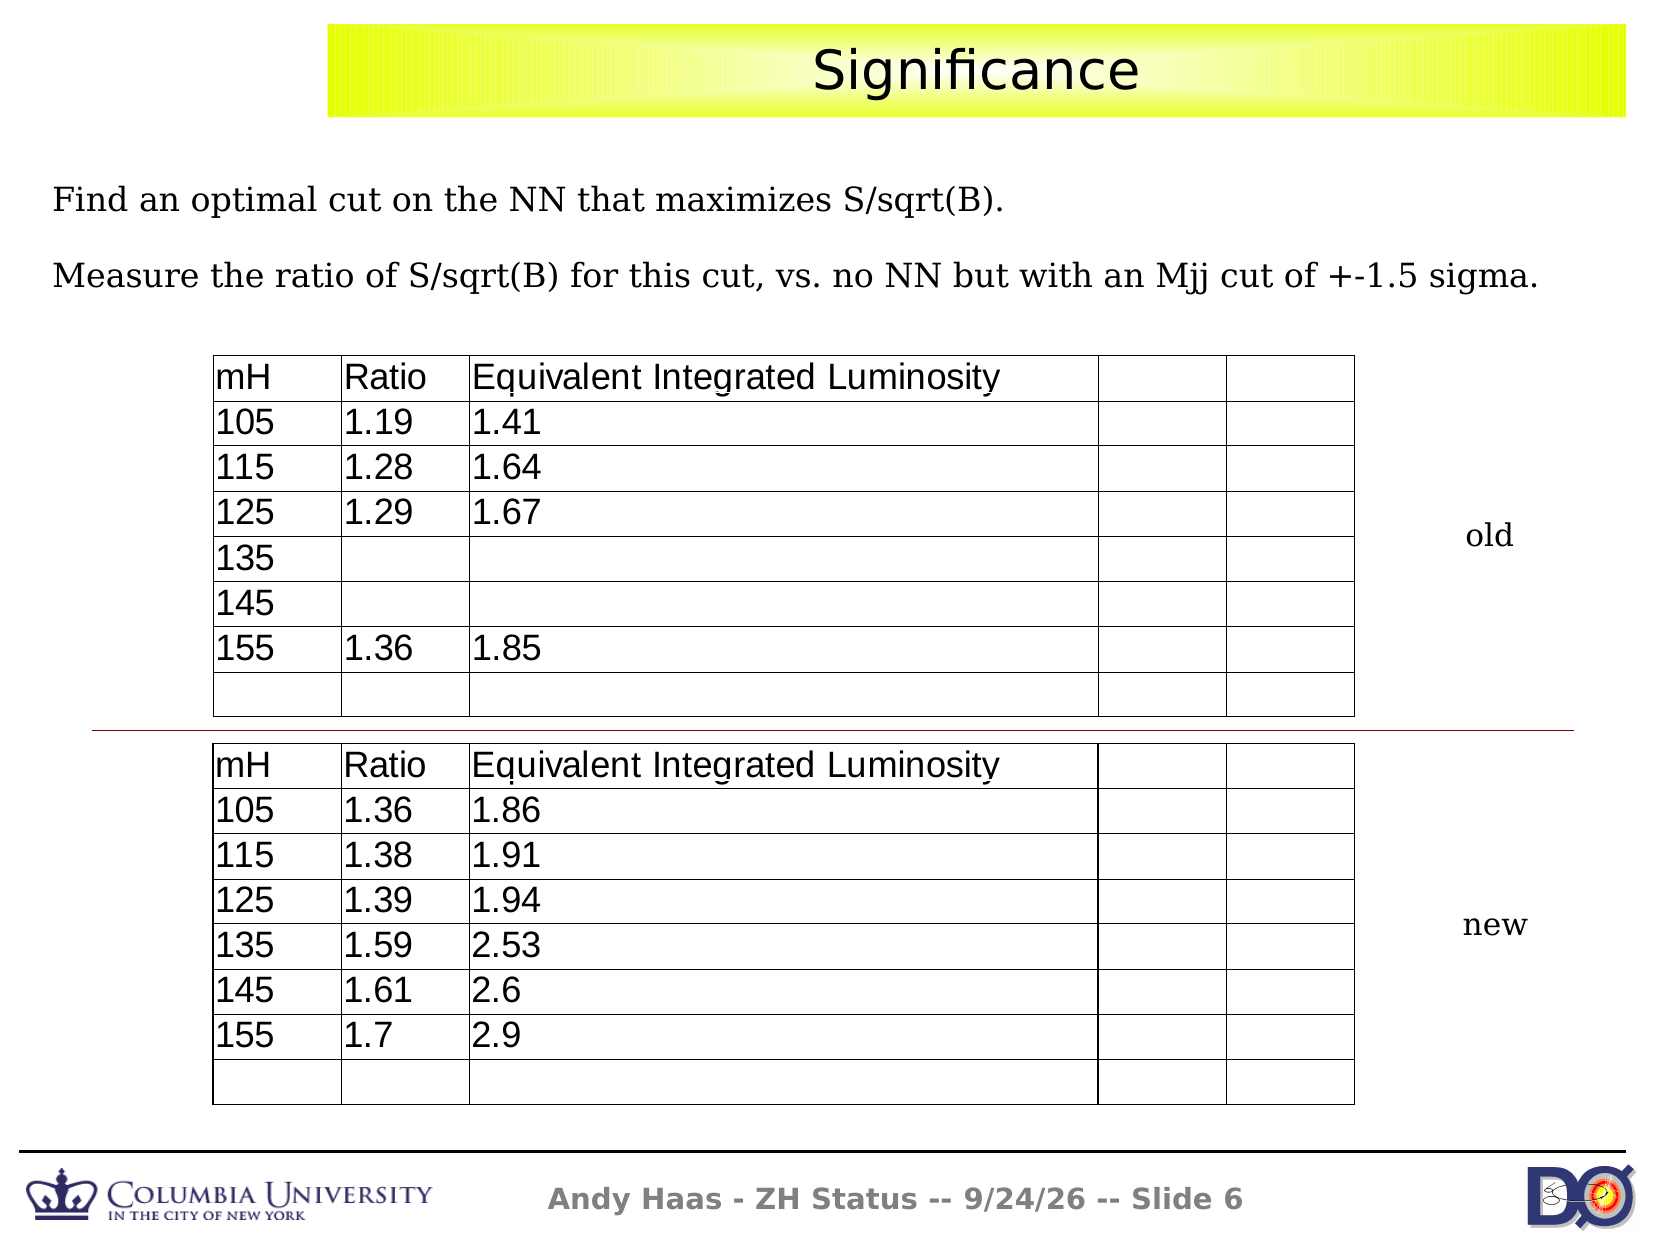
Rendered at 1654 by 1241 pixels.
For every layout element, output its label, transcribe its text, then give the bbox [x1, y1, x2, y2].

chart [211, 353, 1356, 719]
chart [211, 741, 1356, 1107]
text_box Find an optimal cut on the NN that maximizes S/sqrt(B). Measure the ratio of S/sqrt(B) for this cut, vs. no NN but with an Mjj cut of +-1.5 sigma. [52, 180, 1542, 407]
text_box old [1465, 517, 1515, 554]
text_box new [1462, 906, 1529, 943]
picture [26, 1168, 433, 1220]
title Significance [327, 24, 1627, 118]
picture [1521, 1163, 1639, 1233]
